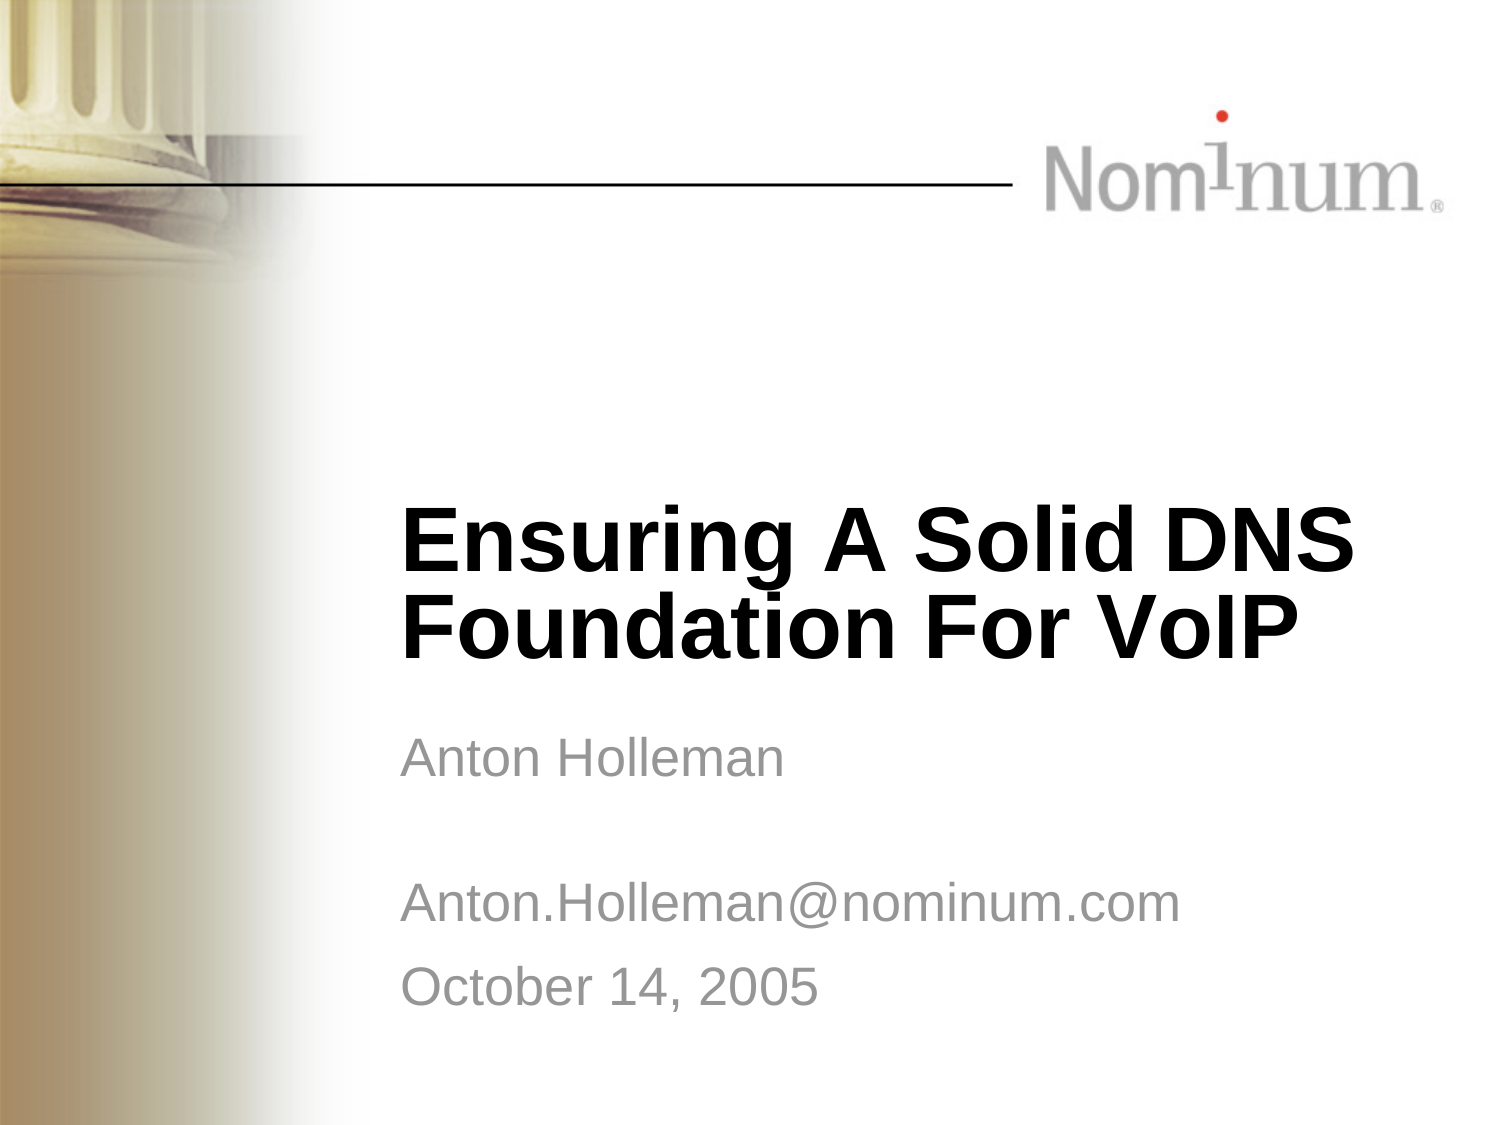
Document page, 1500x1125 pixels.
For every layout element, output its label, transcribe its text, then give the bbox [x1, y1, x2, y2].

picture [0, 0, 1500, 1125]
title Ensuring A Solid DNS Foundation For VoIP [400, 442, 1389, 685]
subtitle Anton Holleman Anton.Holleman@nominum.com October 14, 2005 [400, 725, 1392, 1034]
